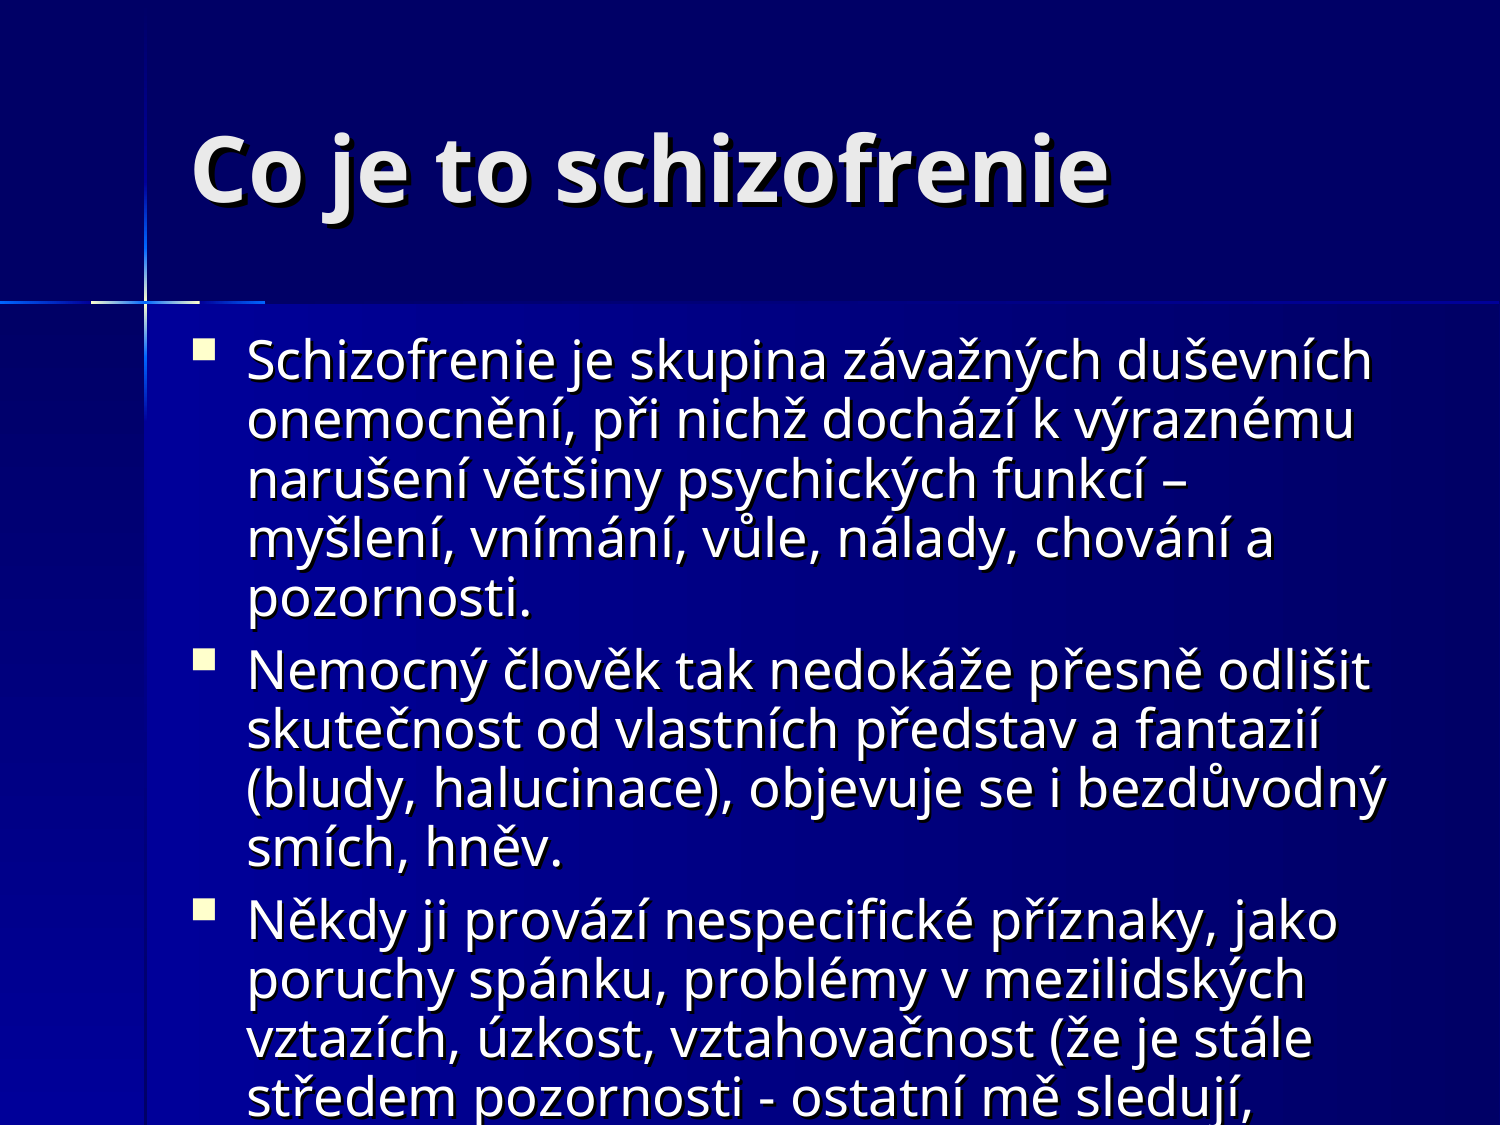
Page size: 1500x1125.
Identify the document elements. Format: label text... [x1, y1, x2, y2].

list Schizofrenie je skupina závažných duševních onemocnění, při nichž dochází k výraznému narušení většiny psychických funkcí – myšlení, vnímání, vůle, nálady, chování a pozornosti. Nemocný člověk tak nedokáže přesně odlišit skutečnost od vlastních představ a fantazií (bludy, halucinace), objevuje se i bezdůvodný smích, hněv. Někdy ji provází nespecifické příznaky, jako poruchy spánku, problémy v mezilidských vztazích, úzkost, vztahovačnost (že je stále středem pozornosti - ostatní mě sledují, dělají narážky, čtou mi mé myšlenky). [174, 324, 1413, 1062]
title Co je to schizofrenie [174, 49, 1413, 285]
